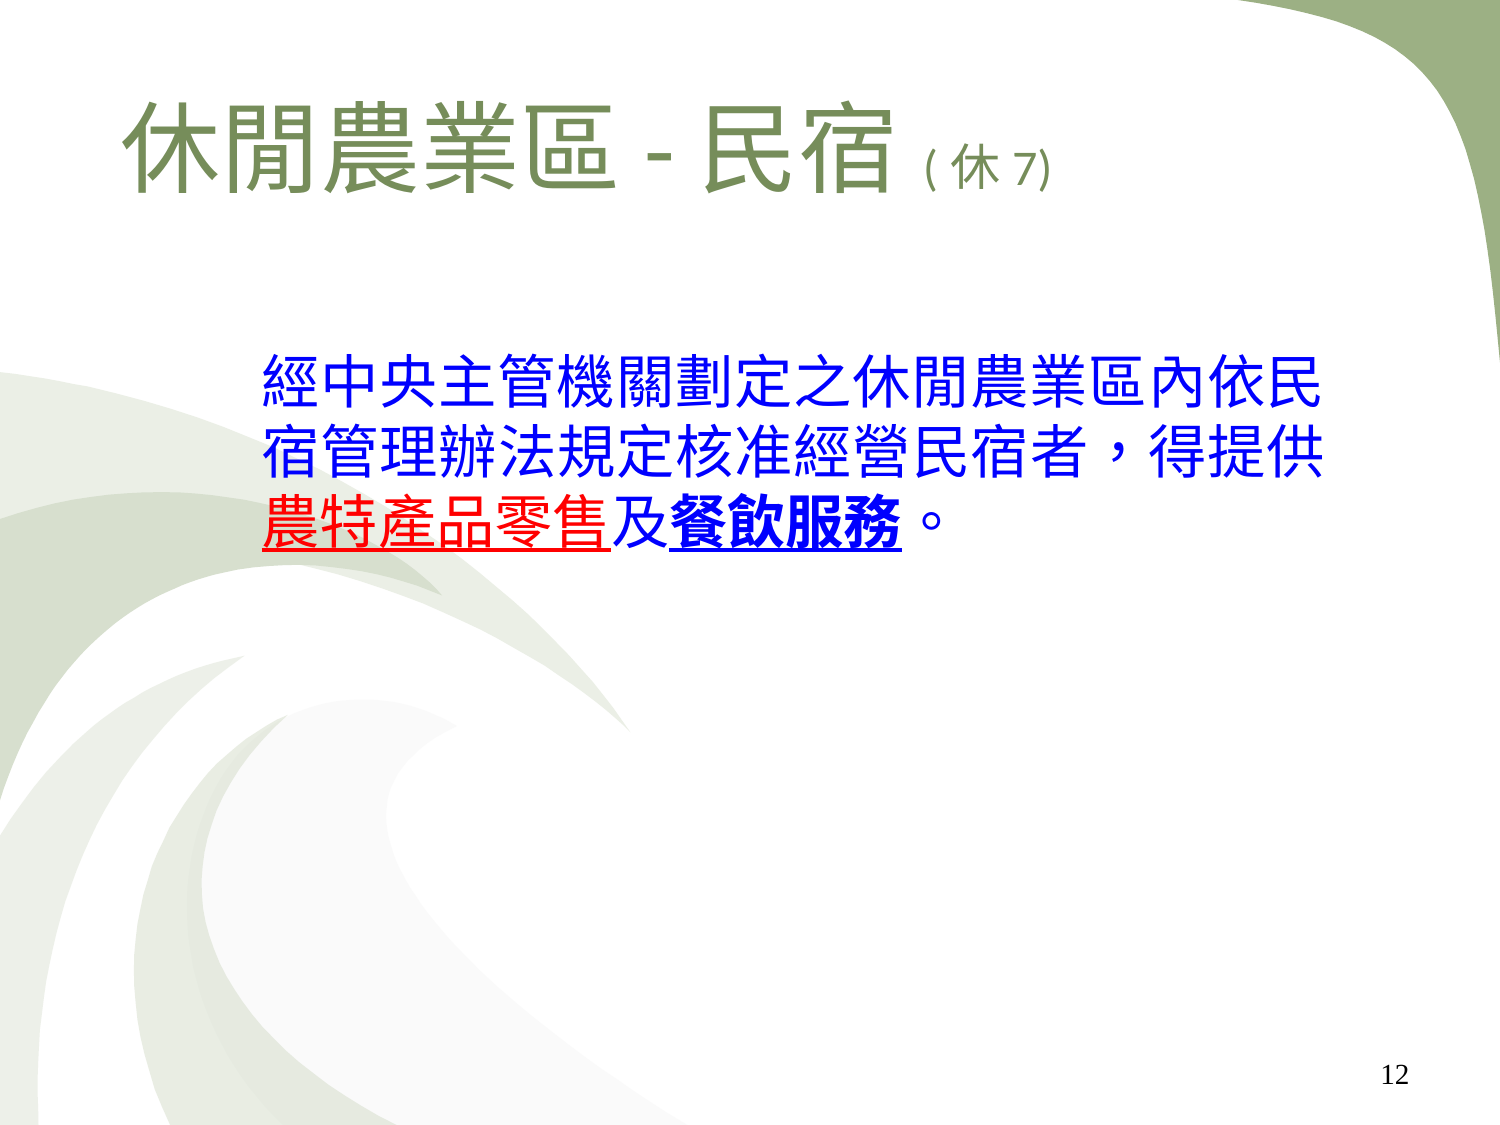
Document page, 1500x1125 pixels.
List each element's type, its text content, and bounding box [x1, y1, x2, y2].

list 經中央主管機關劃定之休閒農業區內依民宿管理辦法規定核准經營民宿者，得提供農特產品零售及餐飲服務。 [175, 338, 1341, 1062]
title 休閒農業區-民宿(休7) [105, 82, 1381, 270]
slide_number <編號> [1074, 1042, 1425, 1103]
